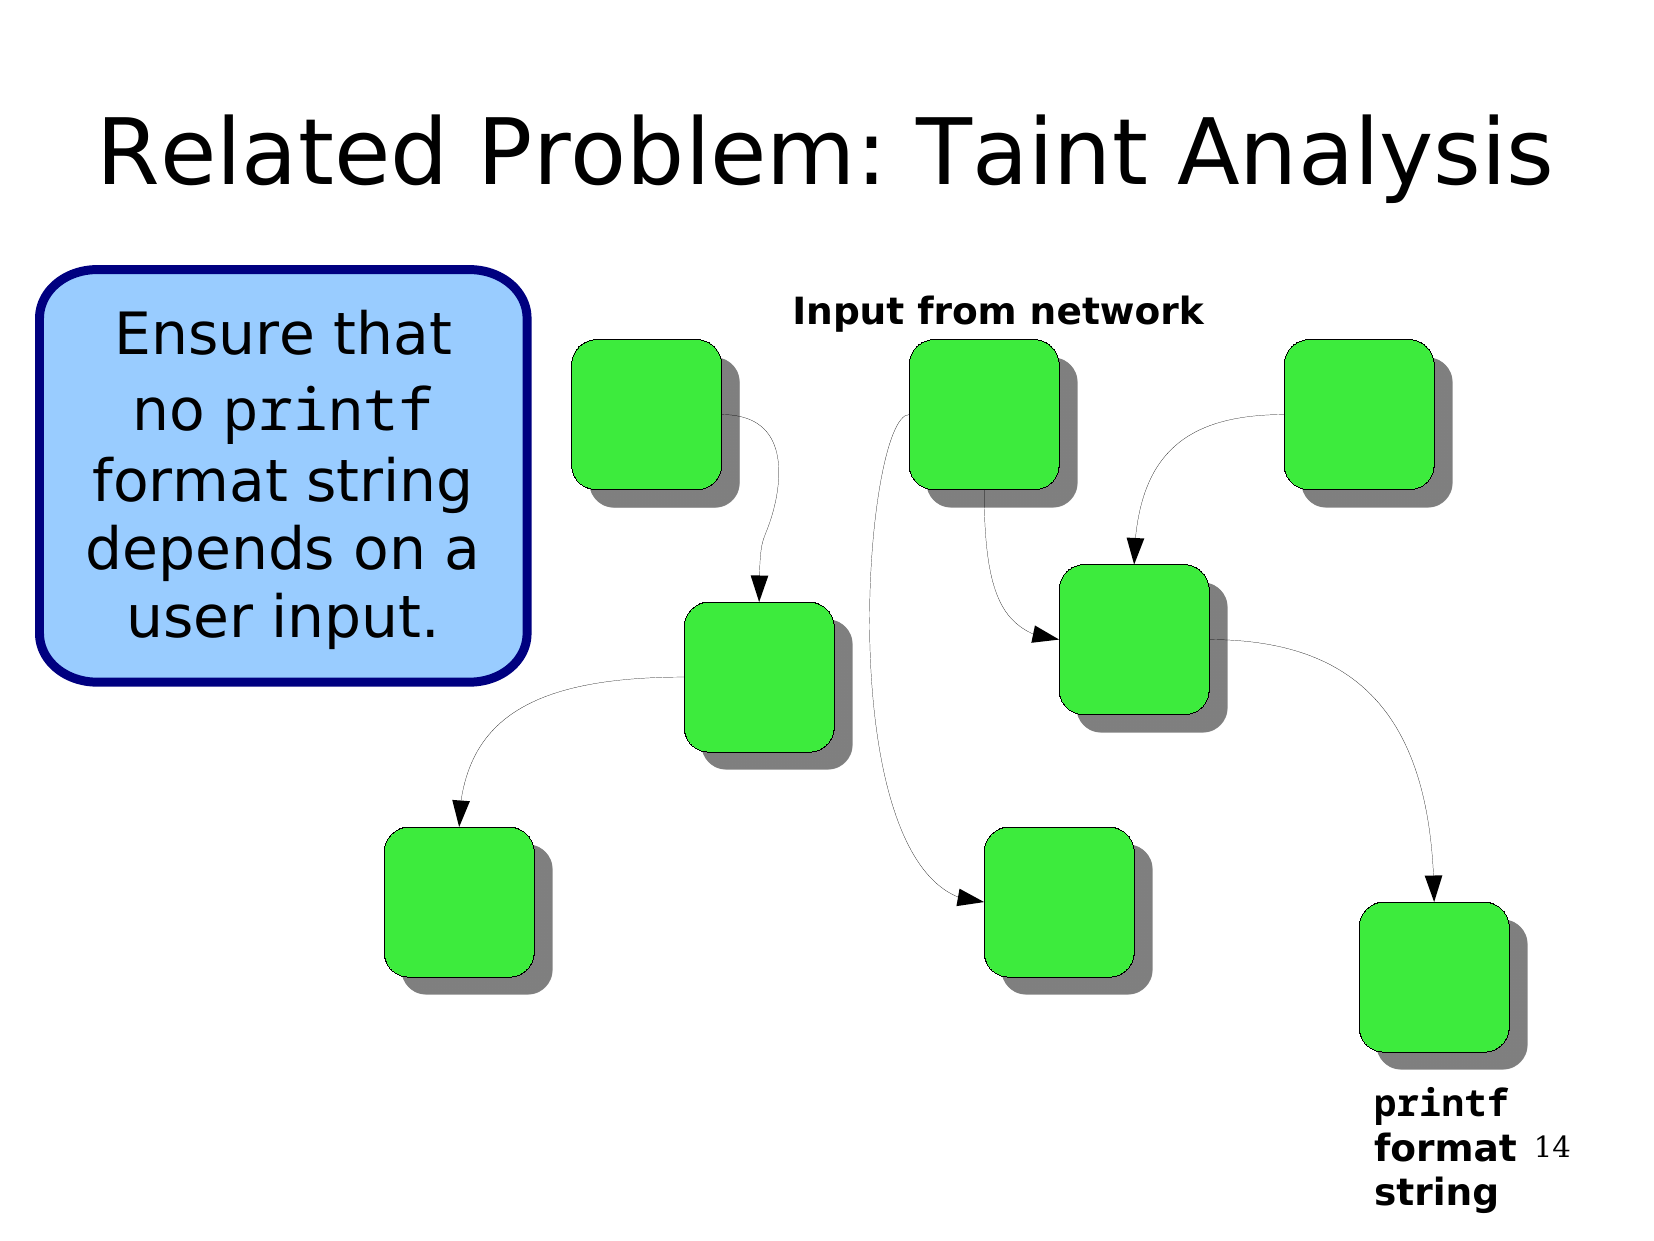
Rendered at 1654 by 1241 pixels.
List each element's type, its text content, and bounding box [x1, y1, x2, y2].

text_box Ensure that no printf format string depends on a user input. [39, 269, 528, 683]
text_box [571, 339, 722, 490]
text_box [1059, 564, 1210, 715]
text_box [984, 827, 1135, 978]
title Related Problem: Taint Analysis [82, 49, 1571, 257]
text_box [1284, 339, 1435, 490]
text_box [684, 602, 835, 753]
text_box Input from network [777, 282, 1242, 341]
text_box [1359, 902, 1510, 1053]
text_box [384, 827, 535, 978]
text_box printf format string [1359, 1068, 1547, 1218]
text_box [909, 341, 1060, 490]
